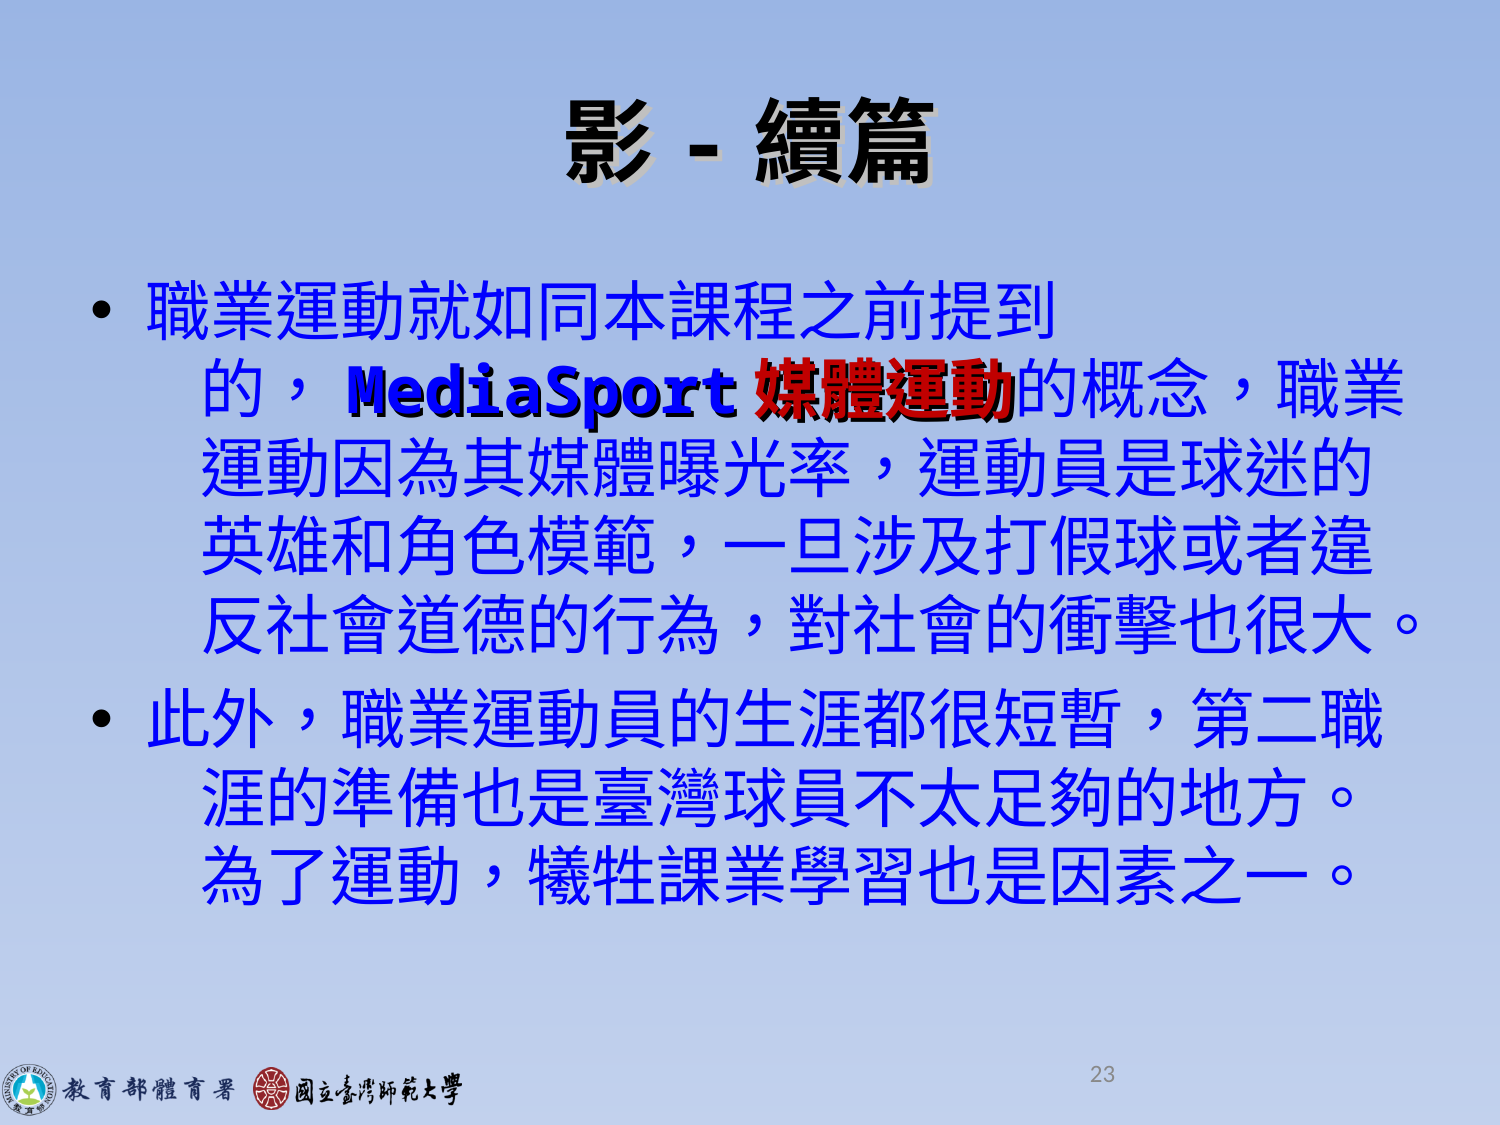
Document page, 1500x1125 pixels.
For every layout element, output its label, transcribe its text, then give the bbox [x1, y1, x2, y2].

list 職業運動就如同本課程之前提到的，MediaSport媒體運動的概念，職業運動因為其媒體曝光率，運動員是球迷的英雄和角色模範，一旦涉及打假球或者違反社會道德的行為，對社會的衝擊也很大。 此外，職業運動員的生涯都很短暫，第二職涯的準備也是臺灣球員不太足夠的地方。為了運動，犧牲課業學習也是因素之一。 [75, 262, 1426, 1005]
text_box [1074, 1042, 1426, 1103]
title 影-續篇 [75, 45, 1426, 233]
